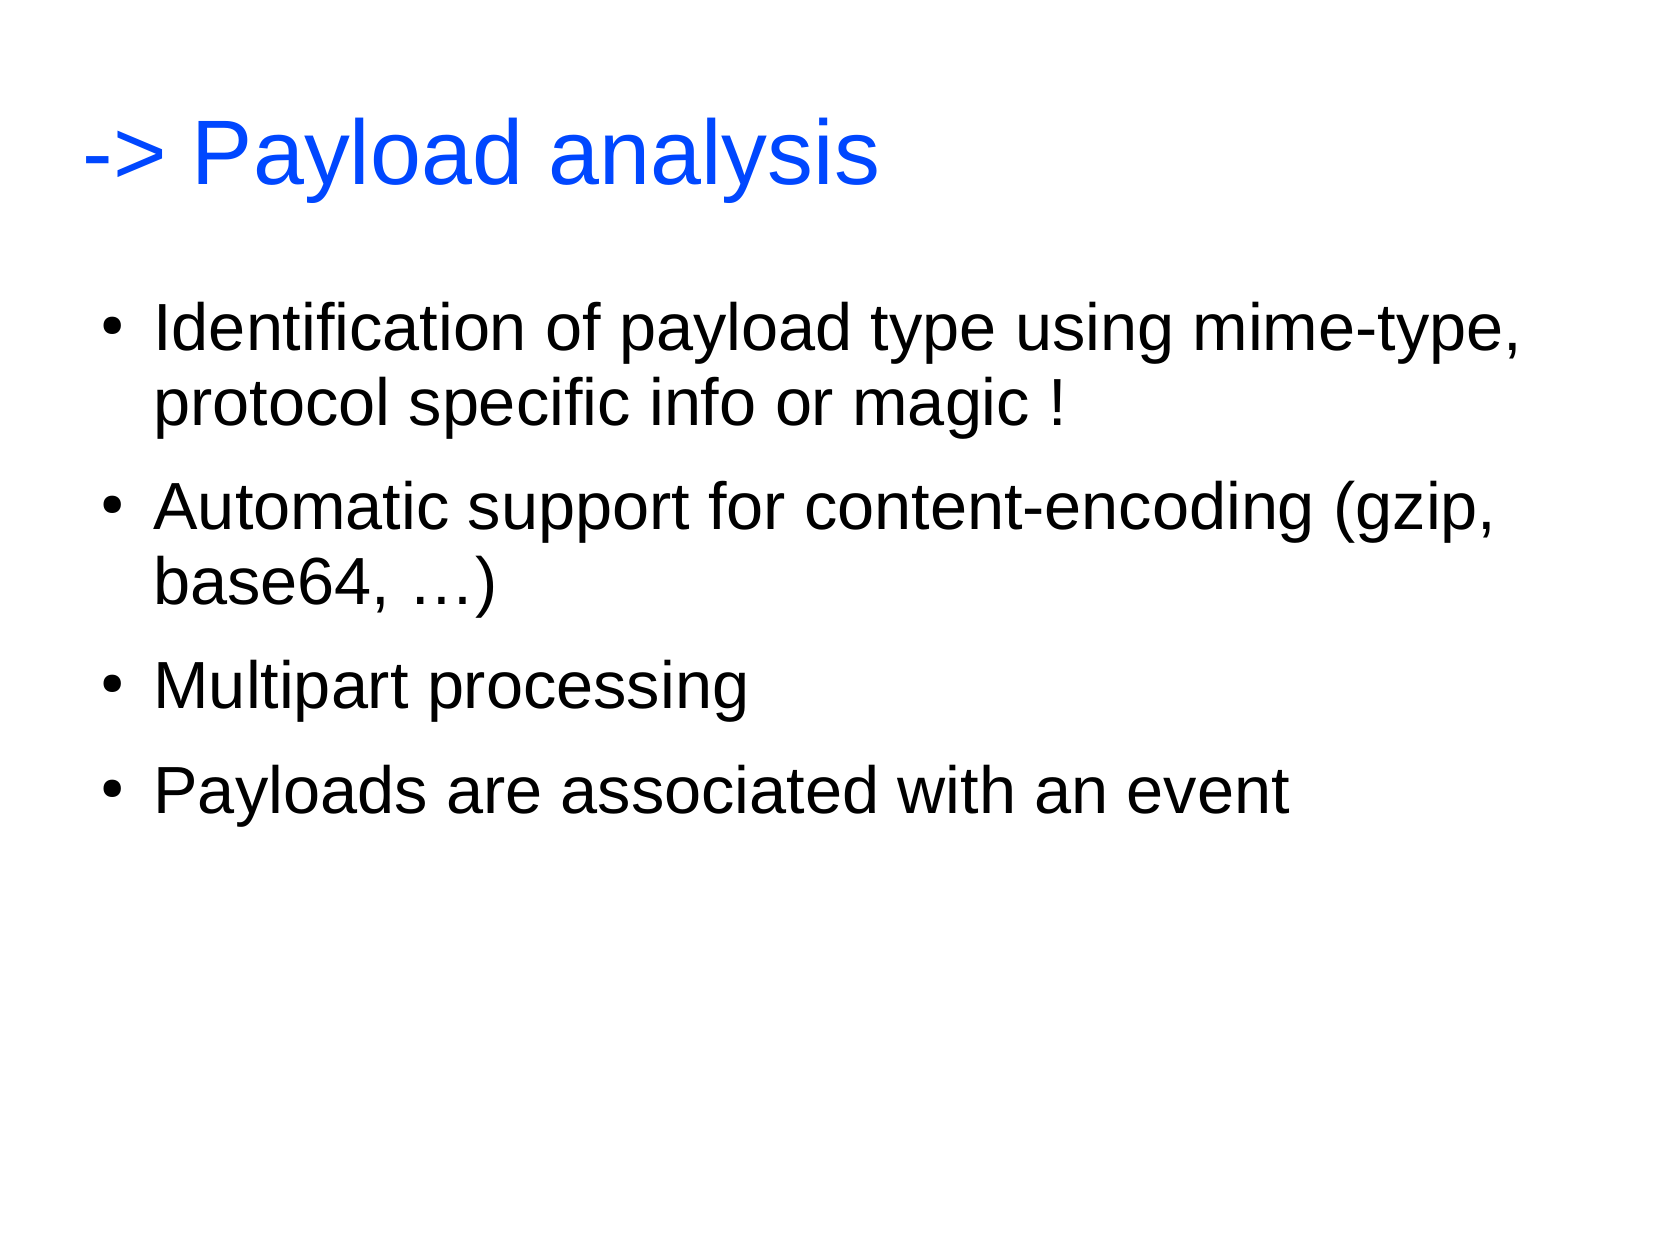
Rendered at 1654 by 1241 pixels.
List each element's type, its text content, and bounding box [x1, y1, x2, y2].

list Identification of payload type using mime-type, protocol specific info or magic ! Automatic support for content-encoding (gzip, base64, …) Multipart processing Payloads are associated with an event [82, 290, 1571, 1109]
title -> Payload analysis [82, 49, 1571, 257]
